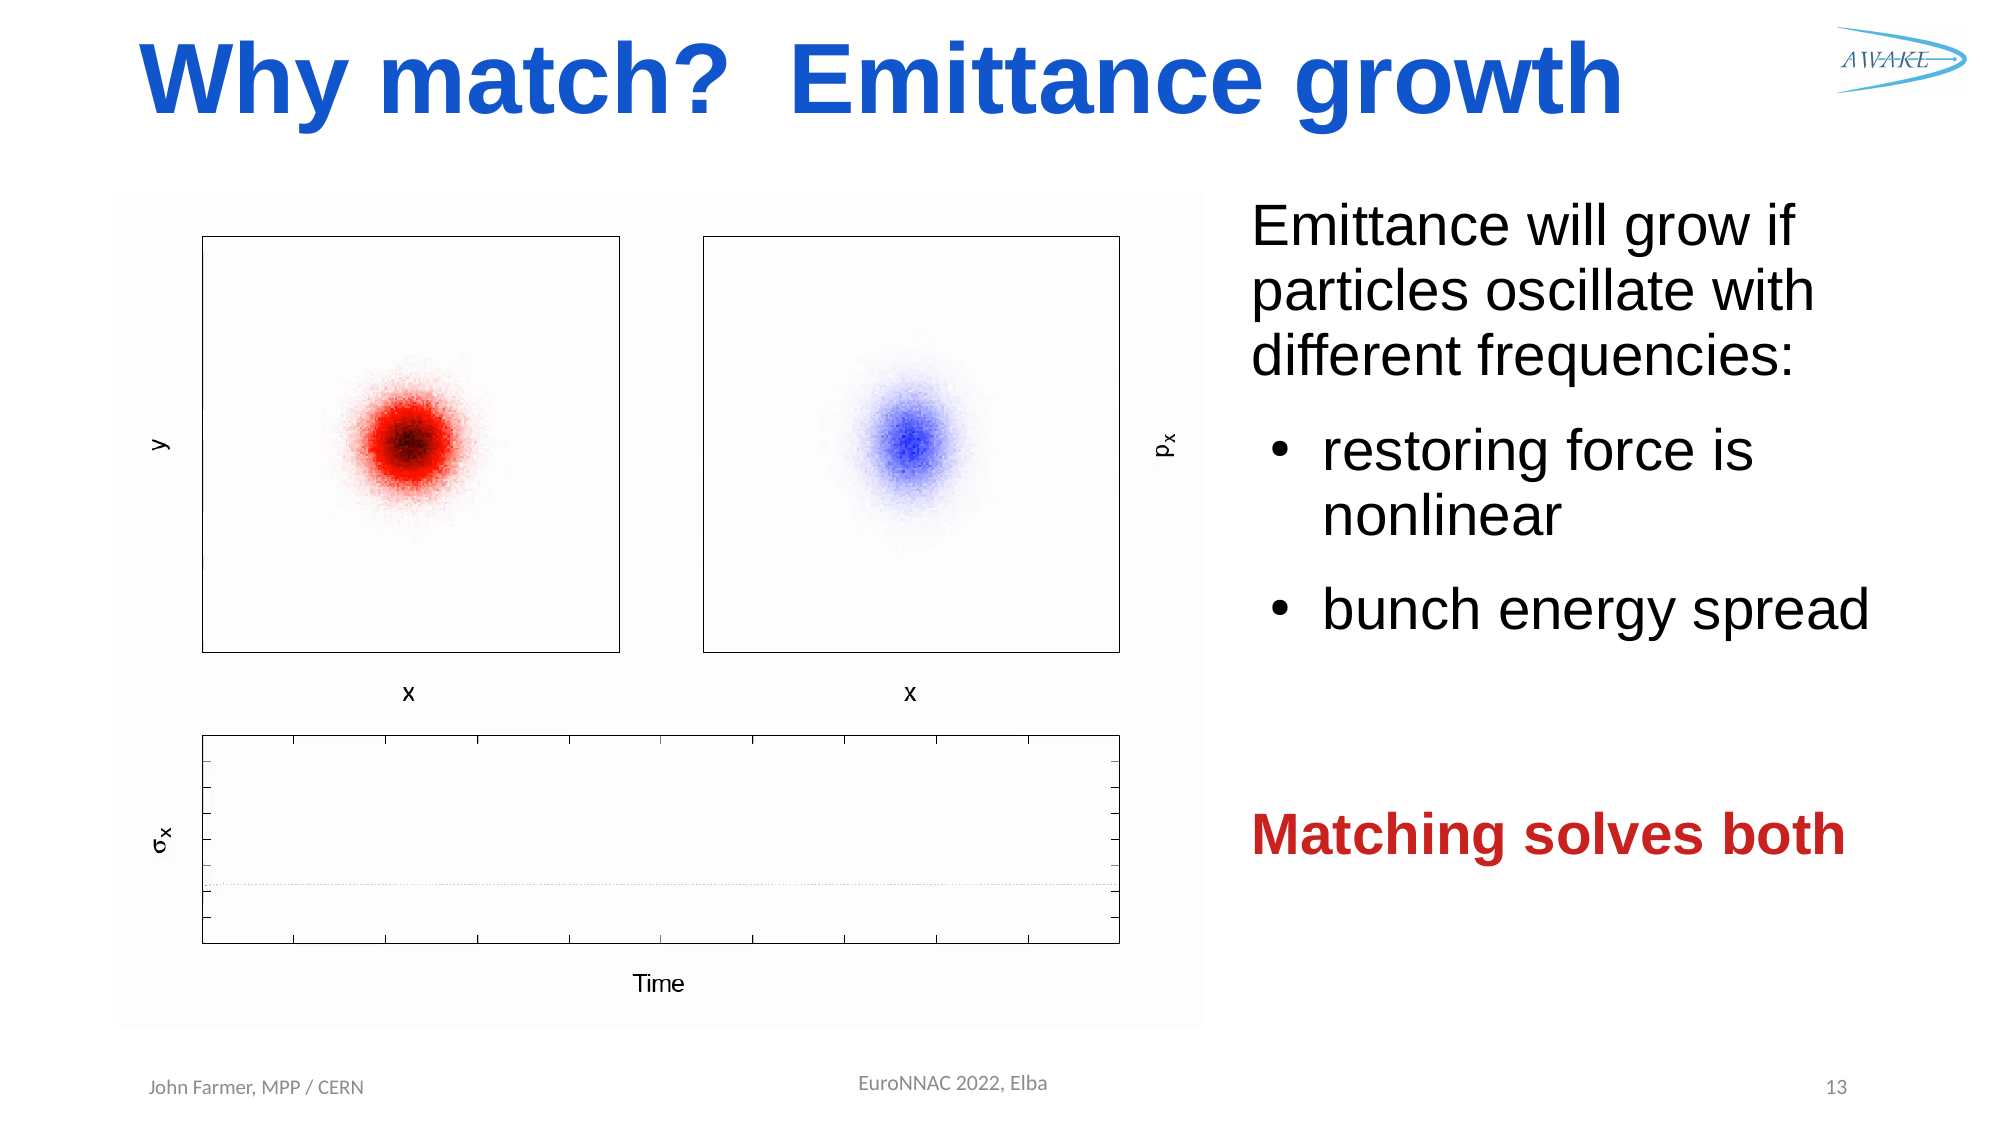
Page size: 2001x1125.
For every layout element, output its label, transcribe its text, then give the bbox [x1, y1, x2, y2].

title Why match? Emittance growth [139, 22, 1759, 135]
text_box [118, 192, 1205, 1028]
list Emittance will grow if particles oscillate with different frequencies: restoring force is nonlinear bunch energy spread Matching solves both [1251, 192, 1902, 1028]
picture [1837, 27, 1967, 93]
